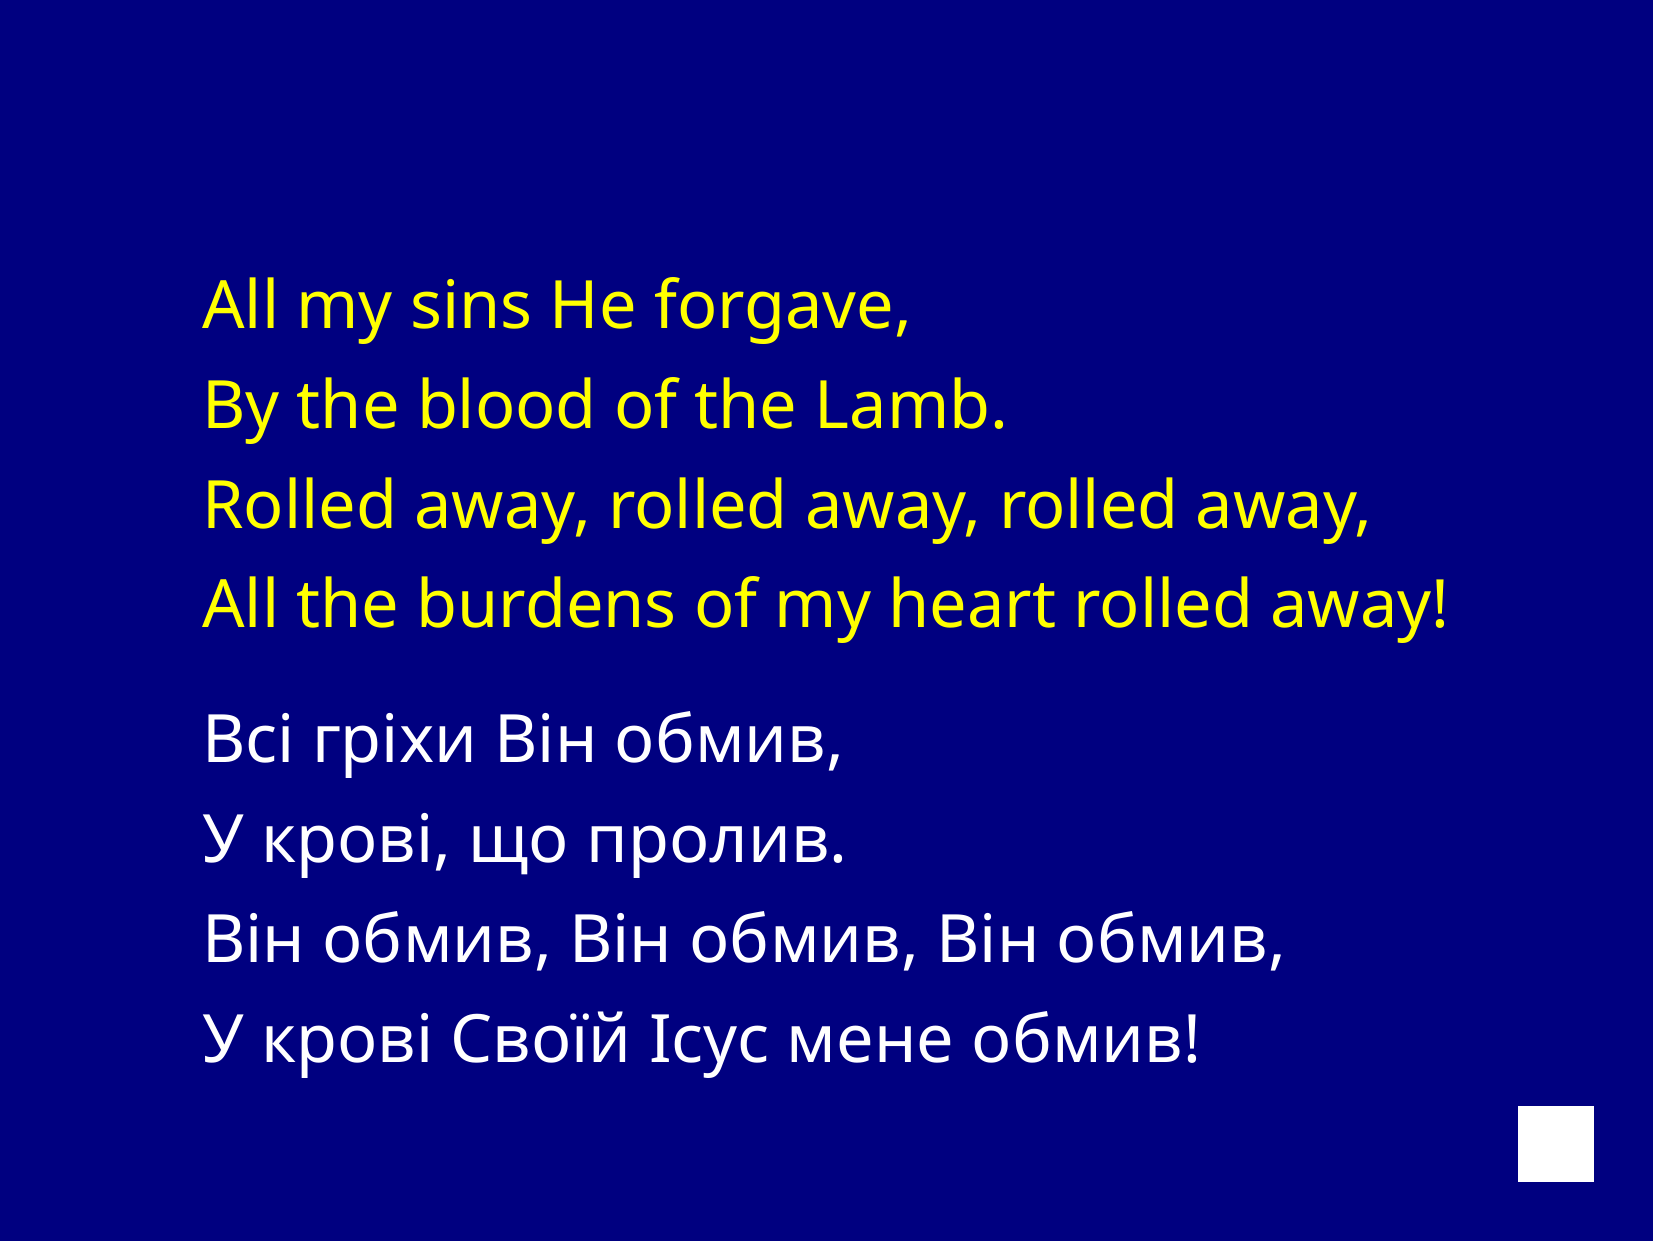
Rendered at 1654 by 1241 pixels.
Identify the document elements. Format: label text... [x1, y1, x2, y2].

text_box Всі гріхи Він обмив, У крові, що пролив. Він обмив, Він обмив, Він обмив, У крові Своїй Ісус мене обмив! [75, 675, 1576, 1163]
text_box [1518, 1106, 1594, 1182]
text_box All my sins He forgave, By the blood of the Lamb. Rolled away, rolled away, rolled away, All the burdens of my heart rolled away! [75, 150, 1576, 638]
